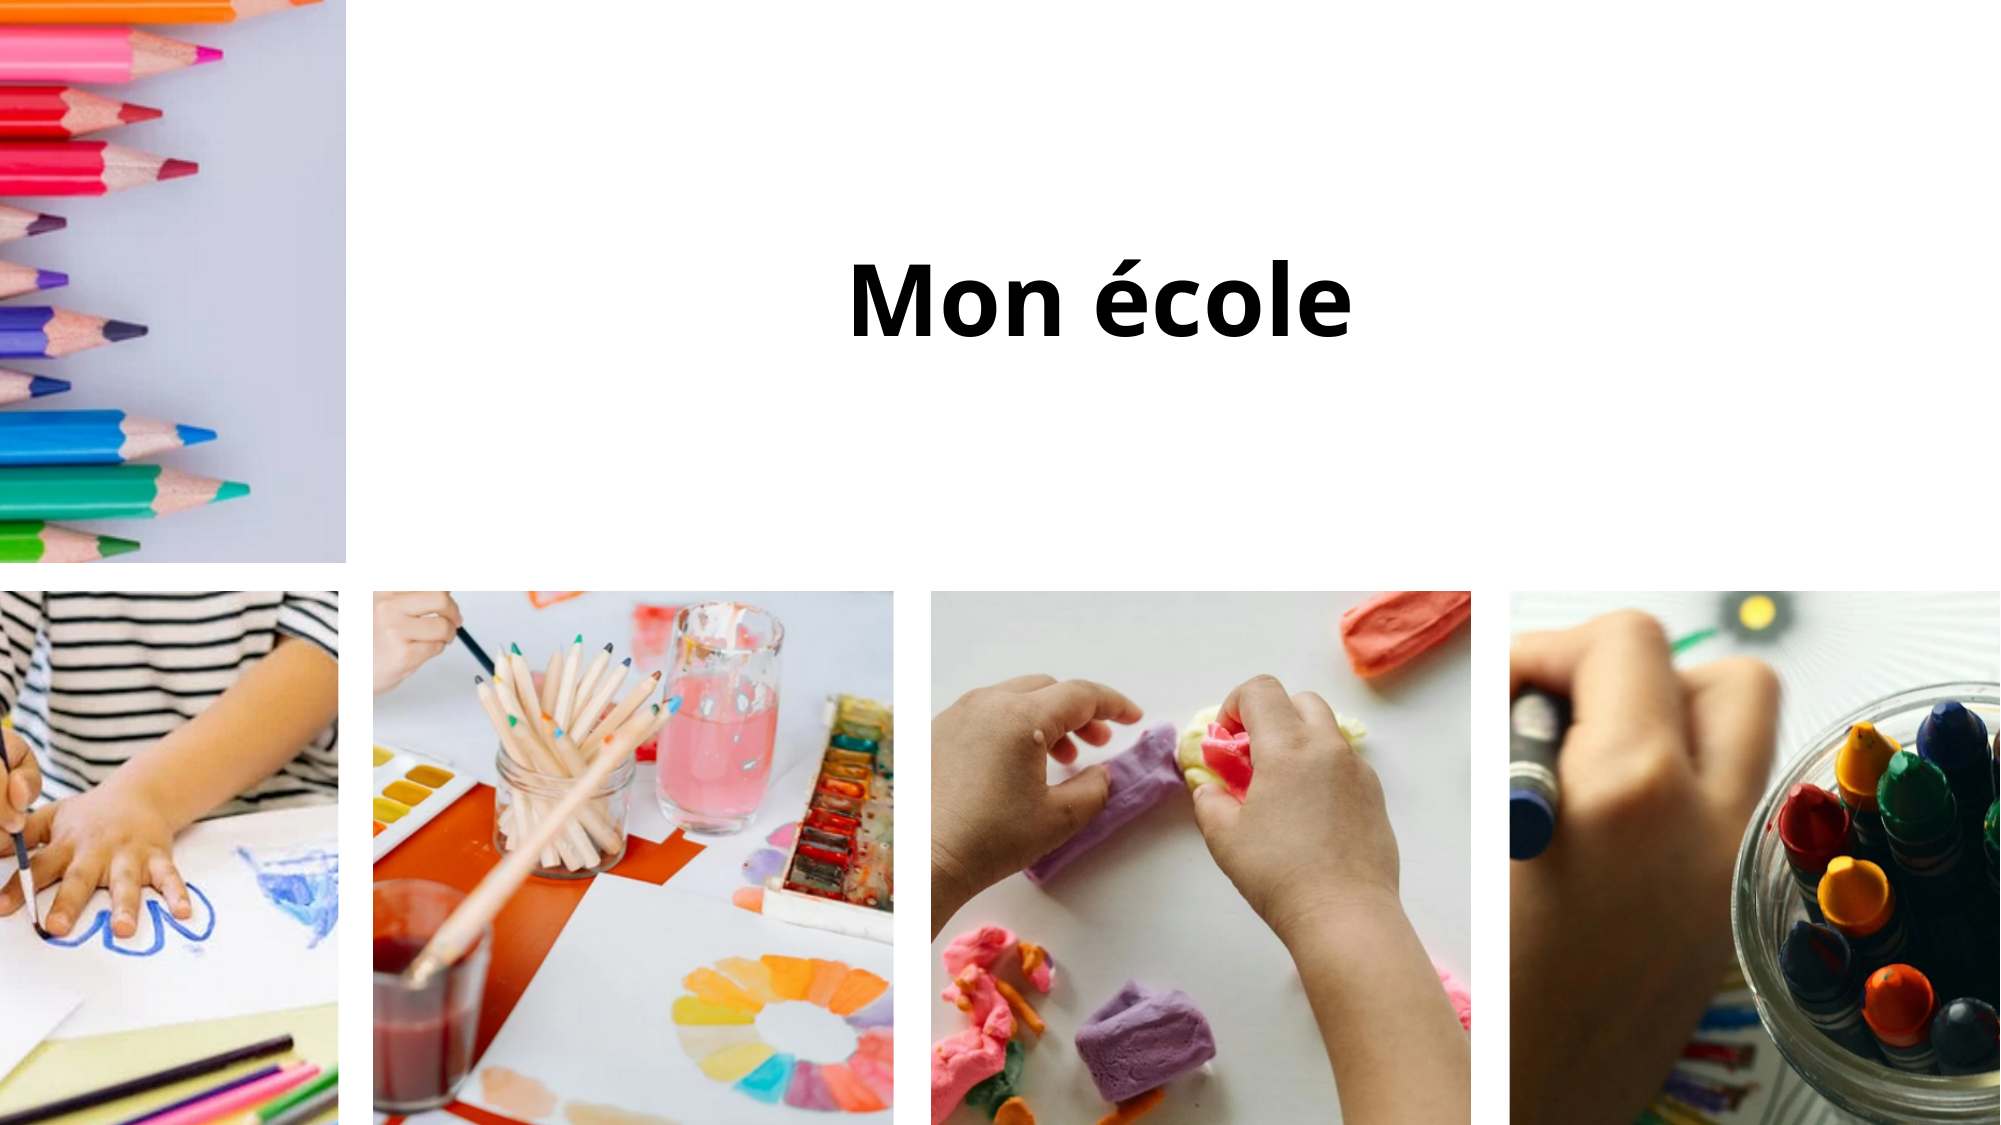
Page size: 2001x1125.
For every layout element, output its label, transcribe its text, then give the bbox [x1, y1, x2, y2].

picture [931, 591, 1471, 1125]
picture [0, 591, 339, 1125]
picture [1509, 591, 2000, 1125]
picture [373, 591, 897, 1125]
text_box Mon école [830, 229, 1380, 365]
picture [0, 0, 346, 563]
